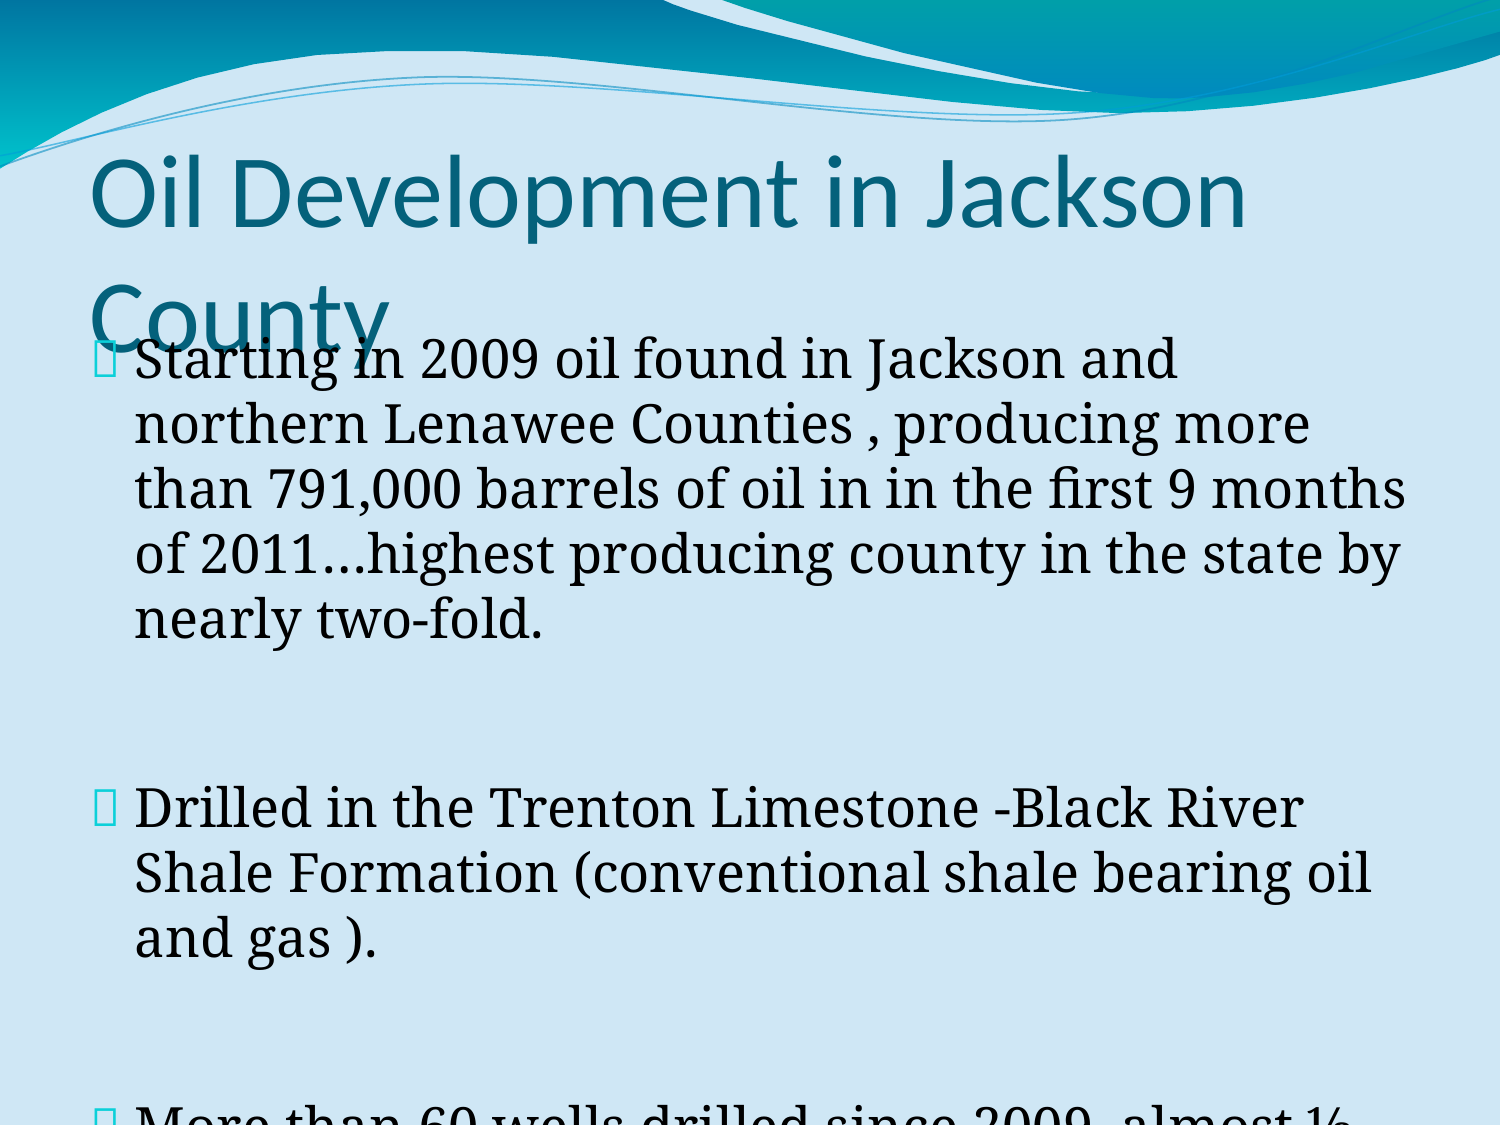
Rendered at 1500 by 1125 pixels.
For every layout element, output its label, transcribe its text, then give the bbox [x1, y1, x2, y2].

list Starting in 2009 oil found in Jackson and northern Lenawee Counties , producing more than 791,000 barrels of oil in in the first 9 months of 2011…highest producing county in the state by nearly two-fold. Drilled in the Trenton Limestone -Black River Shale Formation (conventional shale bearing oil and gas ). More than 60 wells drilled since 2009, almost ½ of them in Norvell Township, Irish Hills. [75, 317, 1425, 1038]
title Oil Development in Jackson County [75, 115, 1425, 303]
